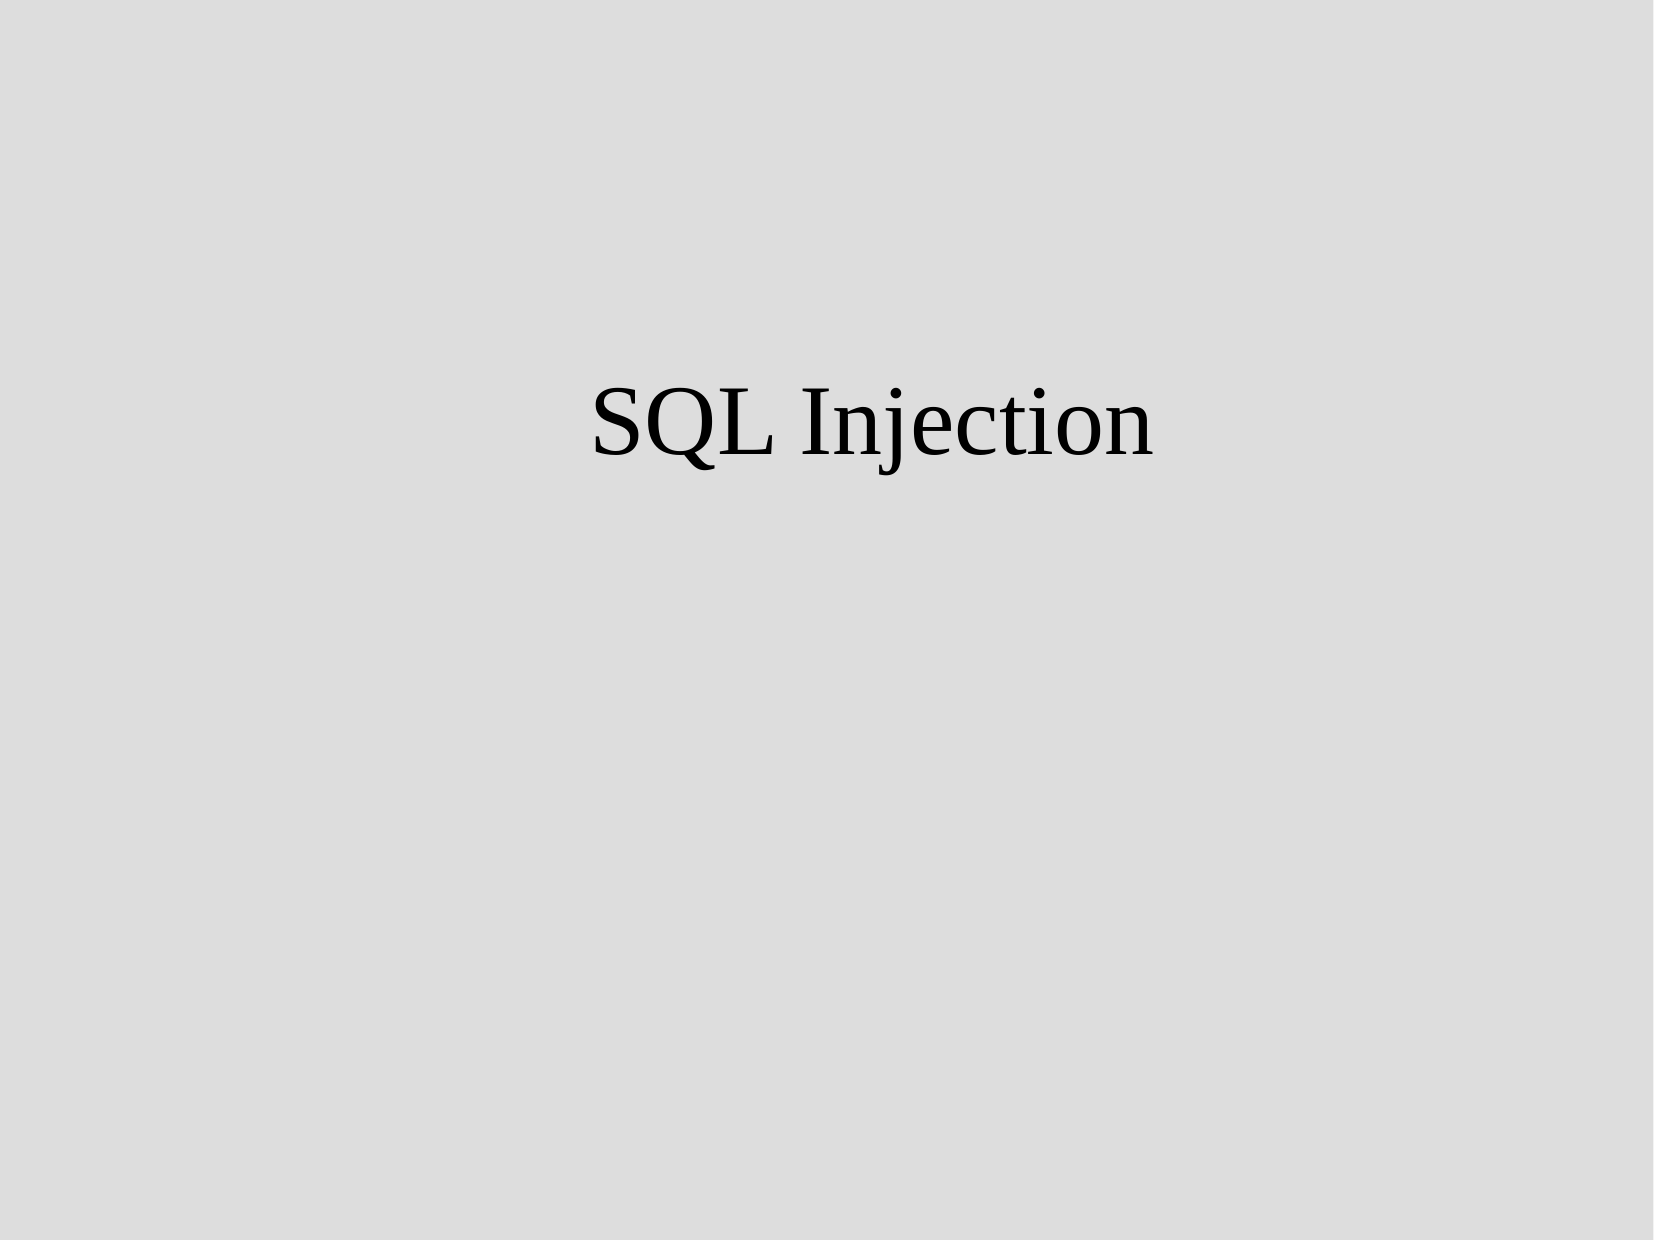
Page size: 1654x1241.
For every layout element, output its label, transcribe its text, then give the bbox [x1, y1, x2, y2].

text_box SQL Injection [271, 357, 1473, 484]
subtitle [82, 49, 1571, 1010]
